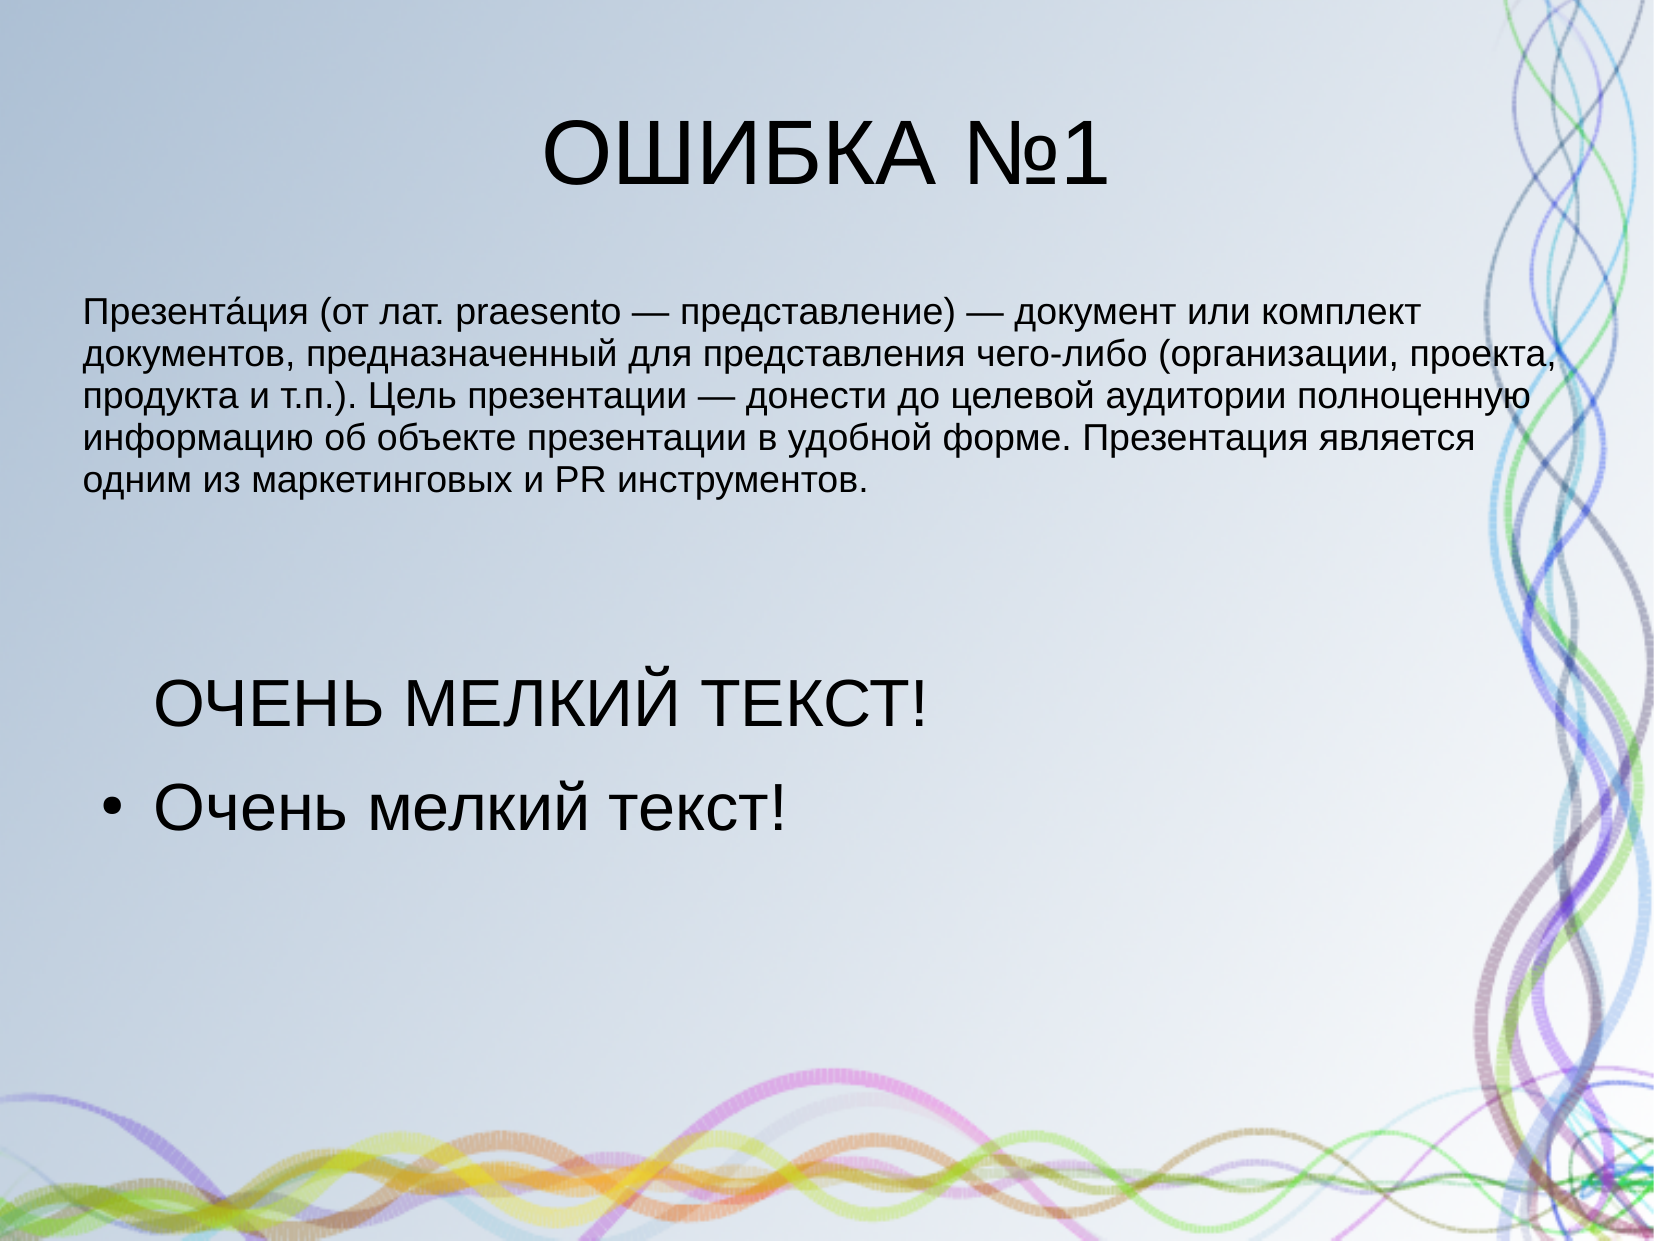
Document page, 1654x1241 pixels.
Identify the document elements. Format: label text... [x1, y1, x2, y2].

picture [0, 0, 1654, 1241]
title ОШИБКА №1 [82, 49, 1571, 257]
list ОЧЕНЬ МЕЛКИЙ ТЕКСТ! Очень мелкий текст! [82, 665, 1571, 1009]
list Презента́ция (от лат. praesento — представление) — документ или комплект документов, предназначенный для представления чего-либо (организации, проекта, продукта и т.п.). Цель презентации — донести до целевой аудитории полноценную информацию об объекте презентации в удобной форме. Презентация является одним из маркетинговых и PR инструментов. [82, 290, 1571, 634]
